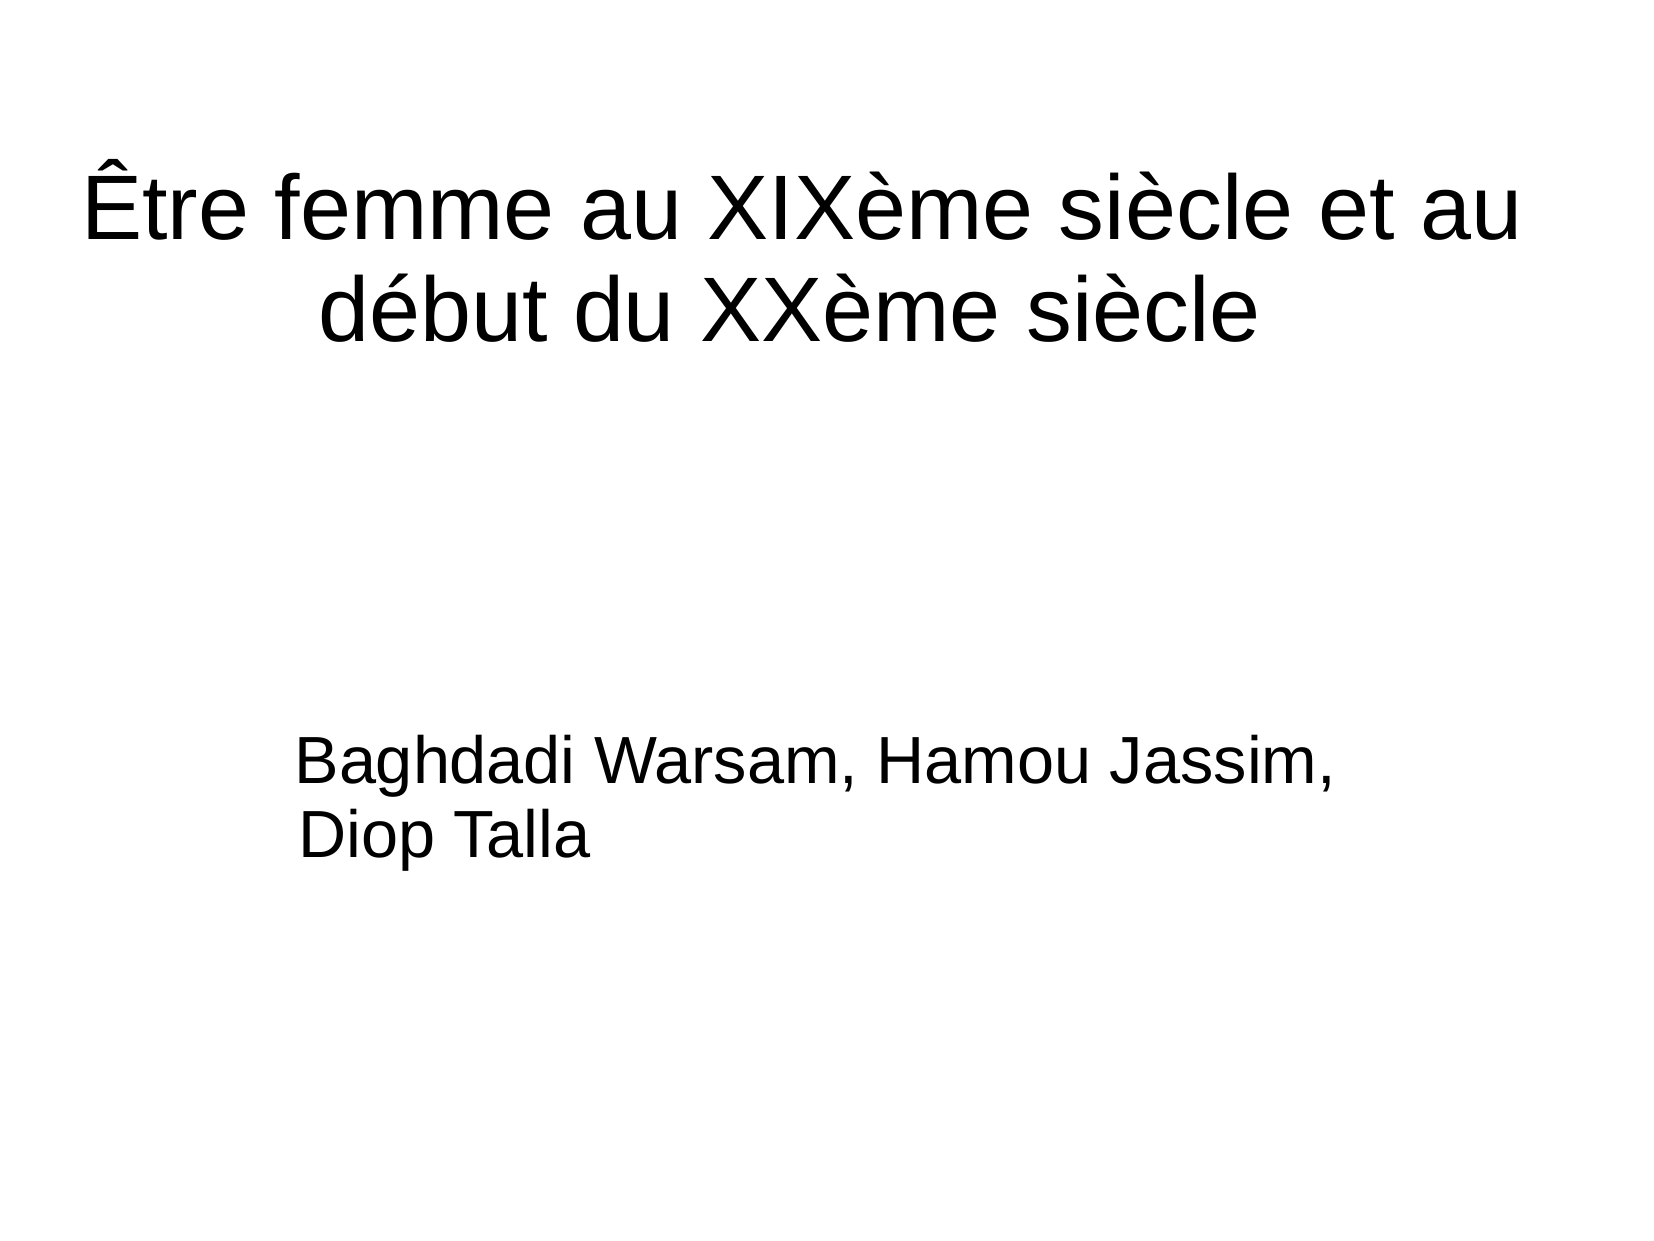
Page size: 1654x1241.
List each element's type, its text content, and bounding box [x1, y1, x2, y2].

title Être femme au XIXème siècle et au début du XXème siècle [59, 29, 1548, 591]
text_box Baghdadi Warsam, Hamou Jassim, Diop Talla [265, 715, 1359, 880]
